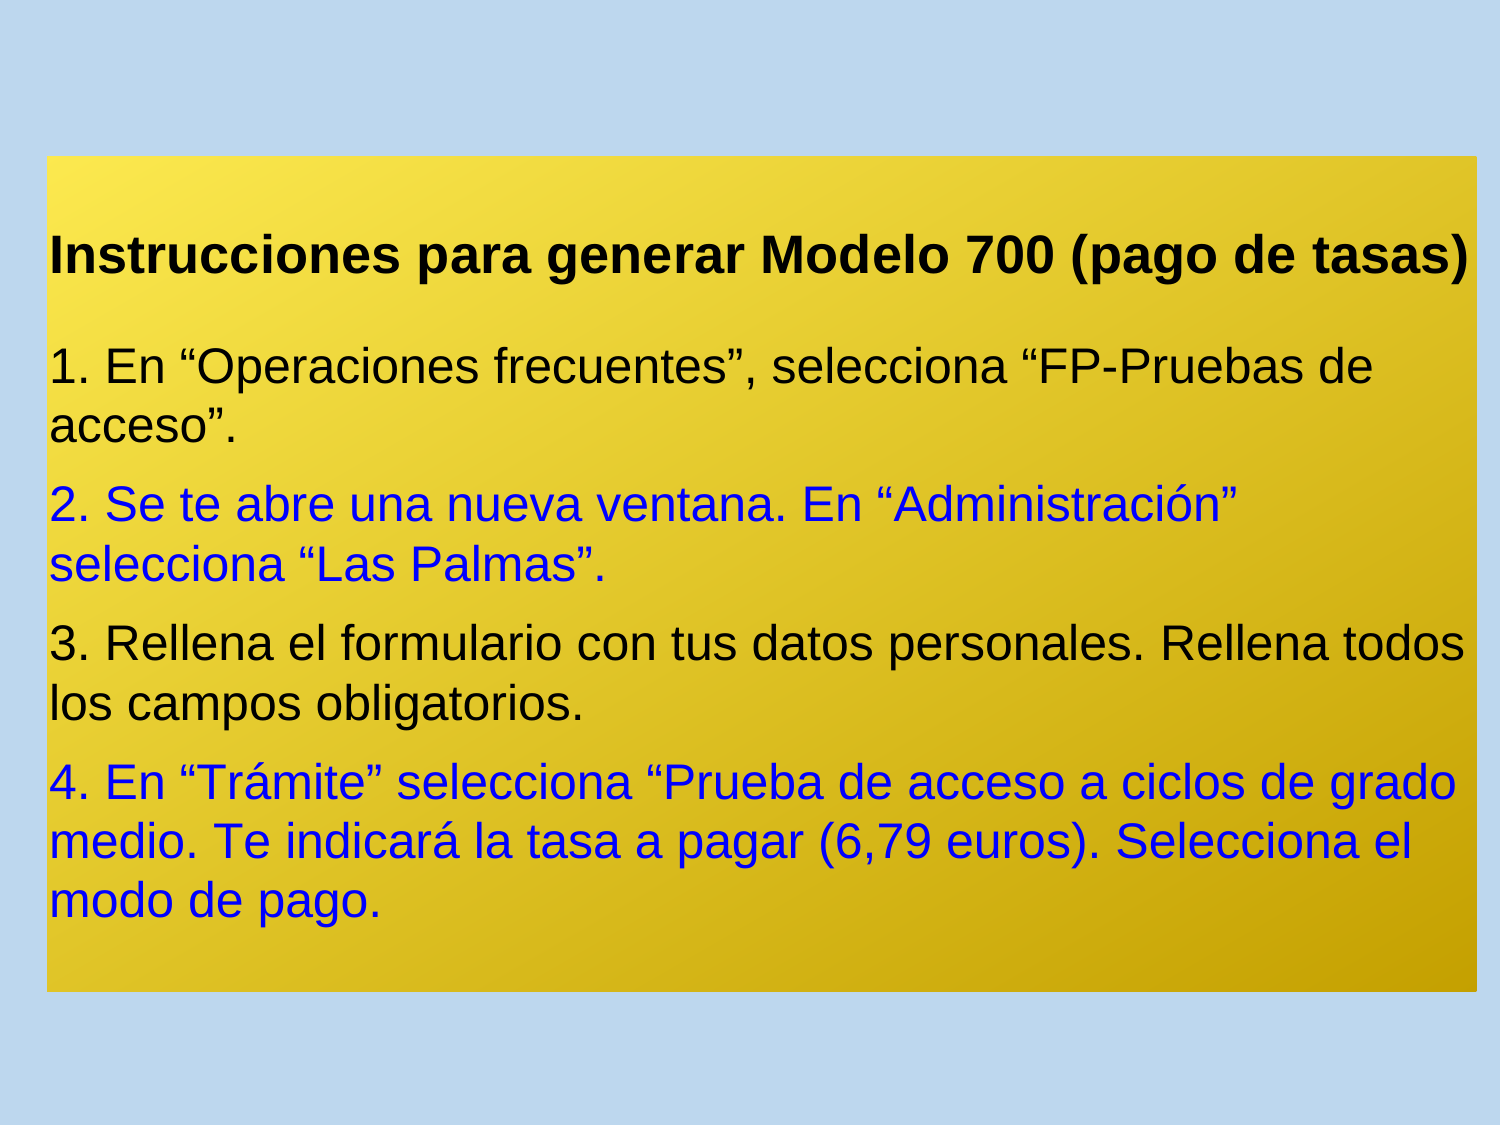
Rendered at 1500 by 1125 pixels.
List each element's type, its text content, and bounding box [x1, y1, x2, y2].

text_box Instrucciones para generar Modelo 700 (pago de tasas) 1. En “Operaciones frecuentes”, selecciona “FP-Pruebas de acceso”. 2. Se te abre una nueva ventana. En “Administración” selecciona “Las Palmas”. 3. Rellena el formulario con tus datos personales. Rellena todos los campos obligatorios. 4. En “Trámite” selecciona “Prueba de acceso a ciclos de grado medio. Te indicará la tasa a pagar (6,79 euros). Selecciona el modo de pago. [47, 156, 1477, 992]
